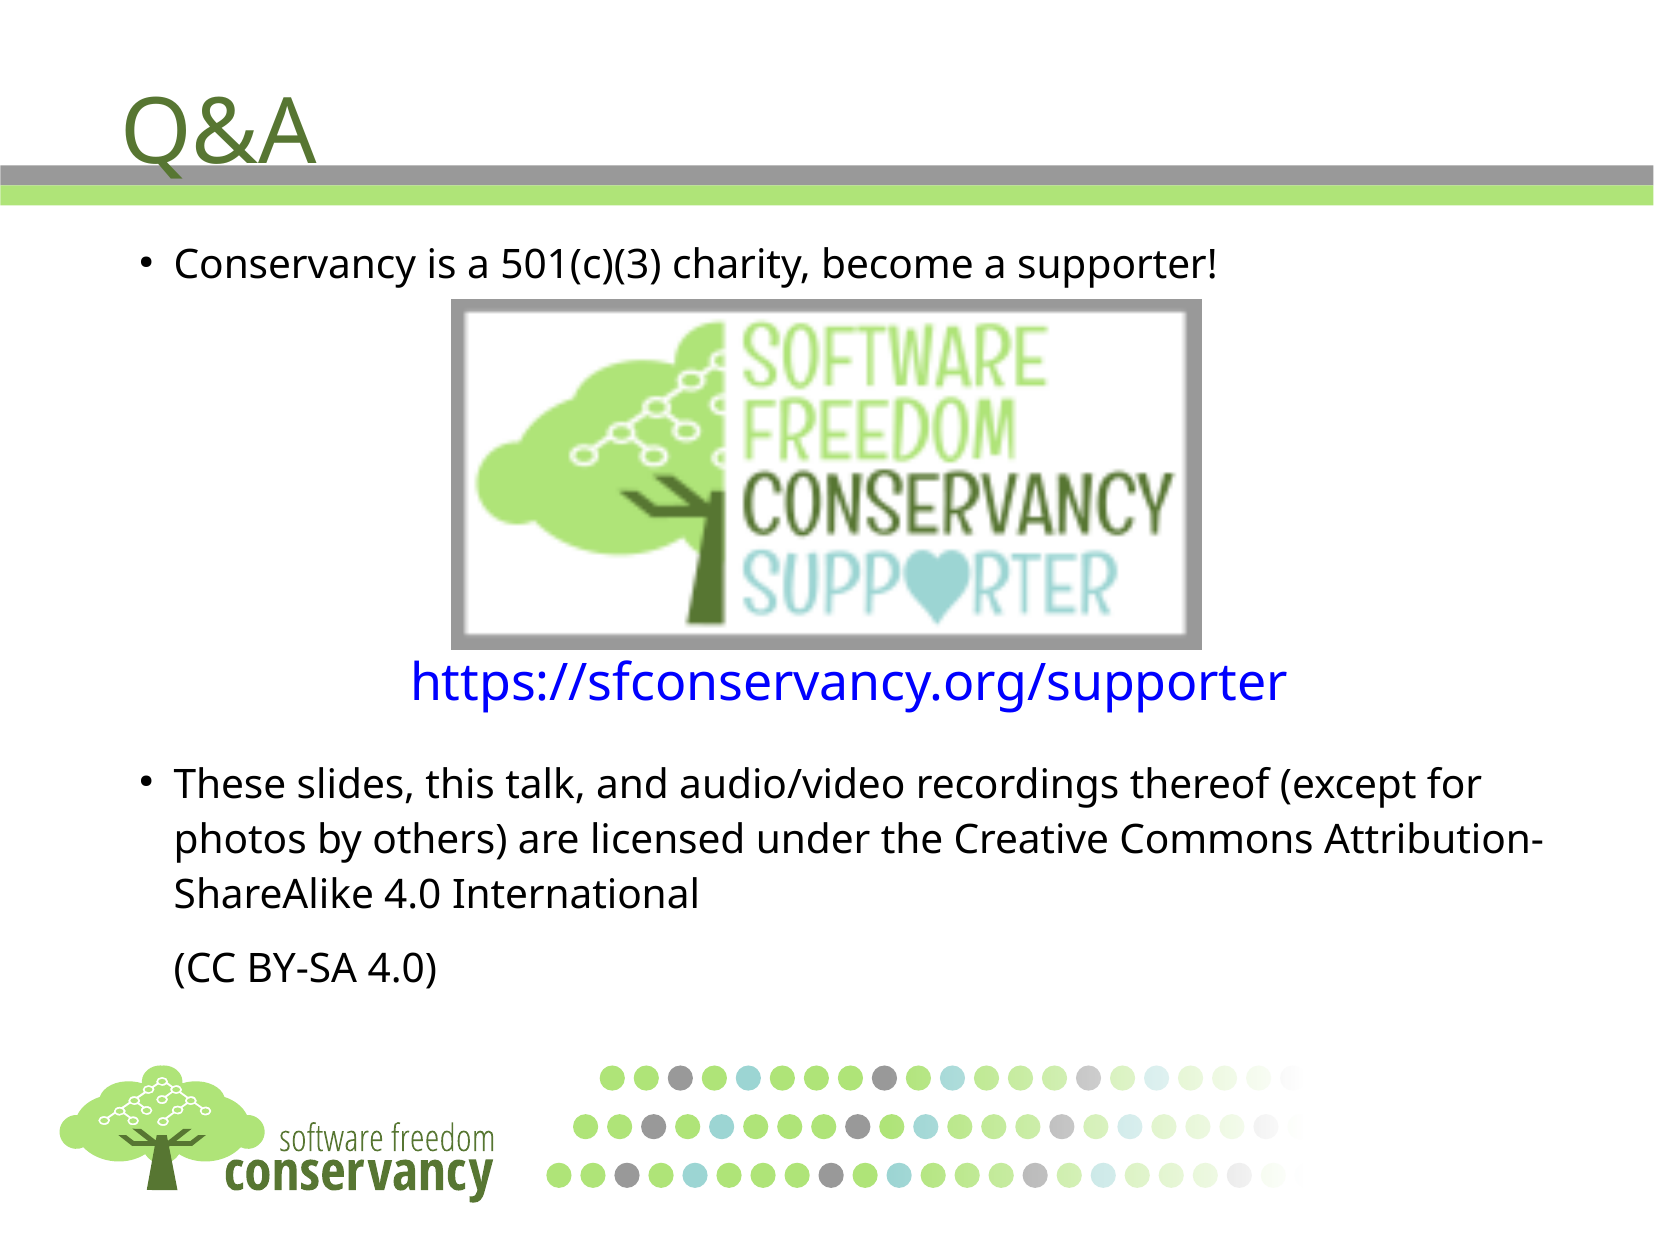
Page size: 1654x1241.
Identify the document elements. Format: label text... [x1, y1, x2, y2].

list Conservancy is a 501(c)(3) charity, become a supporter! These slides, this talk, and audio/video recordings thereof (except for photos by others) are licensed under the Creative Commons Attribution-ShareAlike 4.0 International (CC BY-SA 4.0) [127, 235, 1621, 1006]
text_box Q&A [120, 75, 630, 183]
